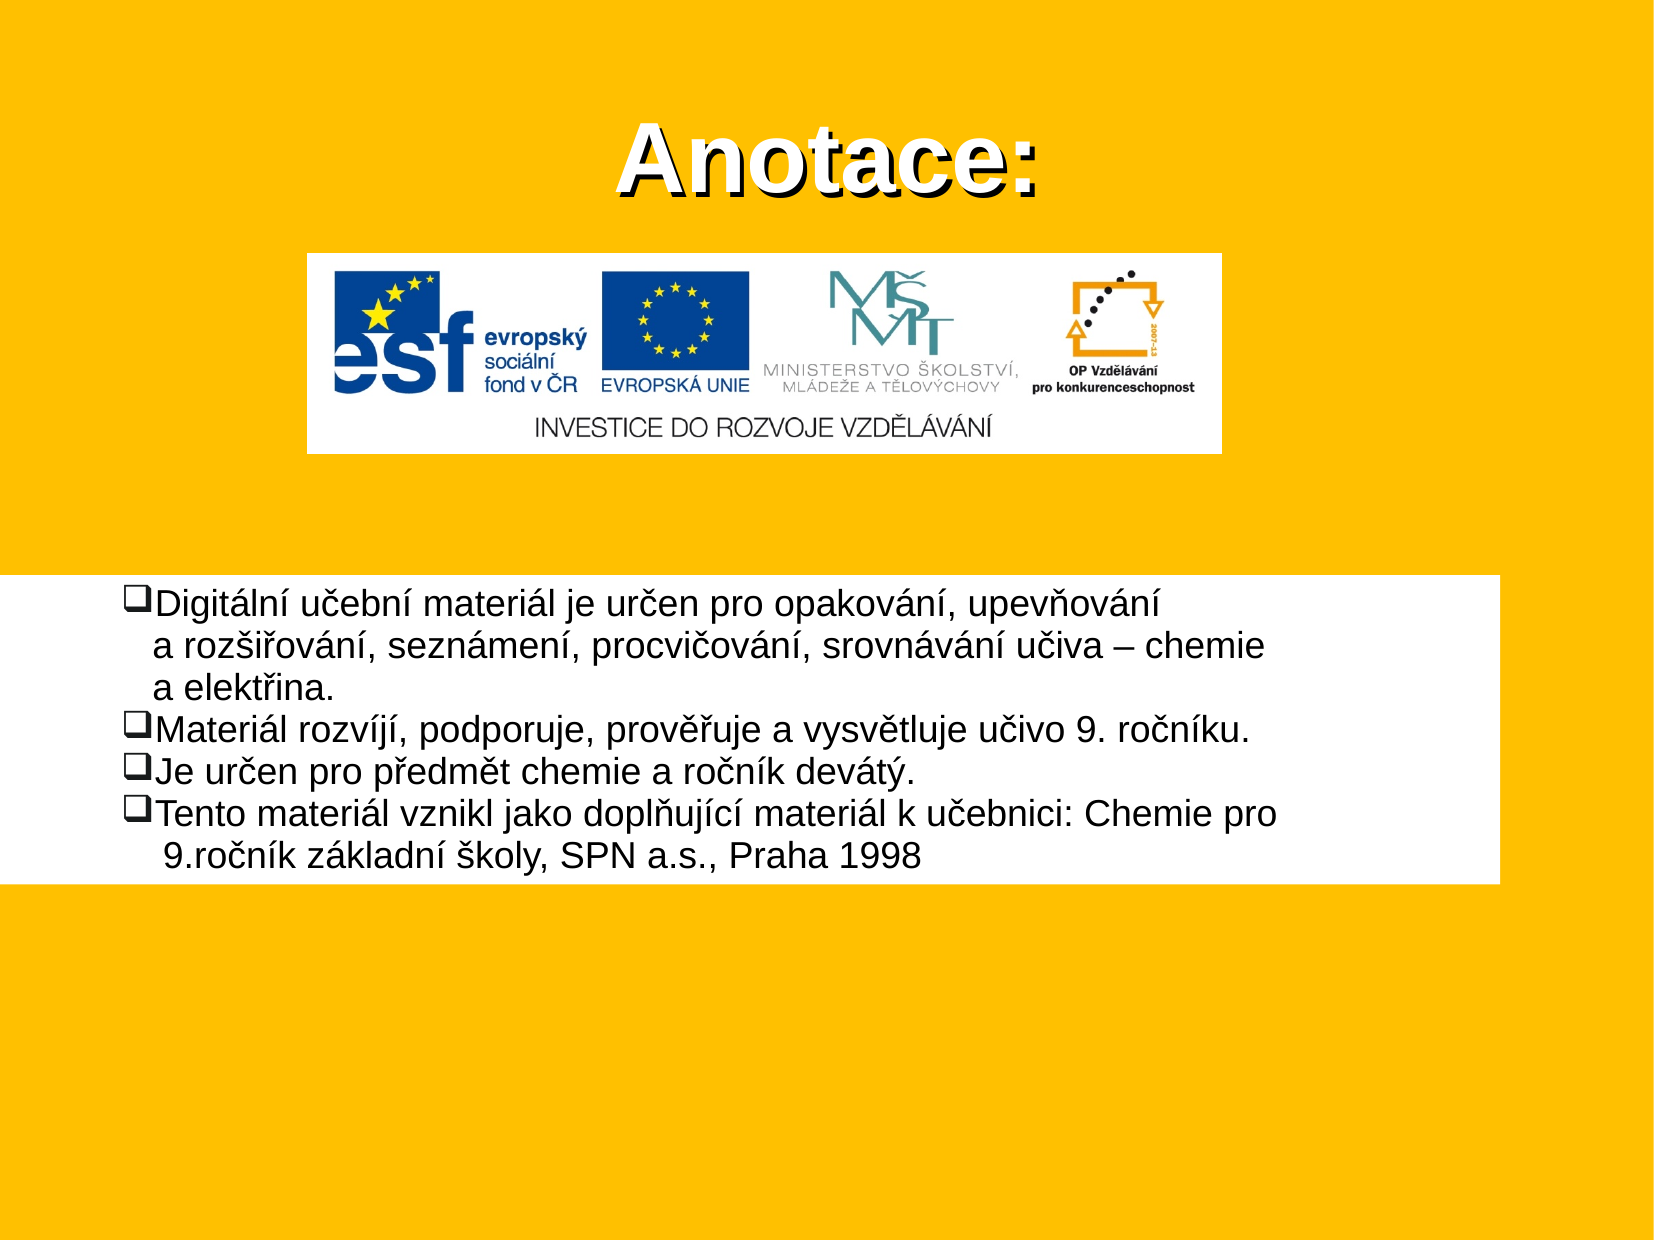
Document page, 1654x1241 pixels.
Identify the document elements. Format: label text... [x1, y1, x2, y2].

picture [307, 253, 1222, 454]
text_box Digitální učební materiál je určen pro opakování, upevňování a rozšiřování, seznámení, procvičování, srovnávání učiva – chemie a elektřina. Materiál rozvíjí, podporuje, prověřuje a vysvětluje učivo 9. ročníku. Je určen pro předmět chemie a ročník devátý. Tento materiál vznikl jako doplňující materiál k učebnici: Chemie pro 9.ročník základní školy, SPN a.s., Praha 1998 [0, 575, 1501, 885]
title Anotace: [82, 49, 1571, 257]
